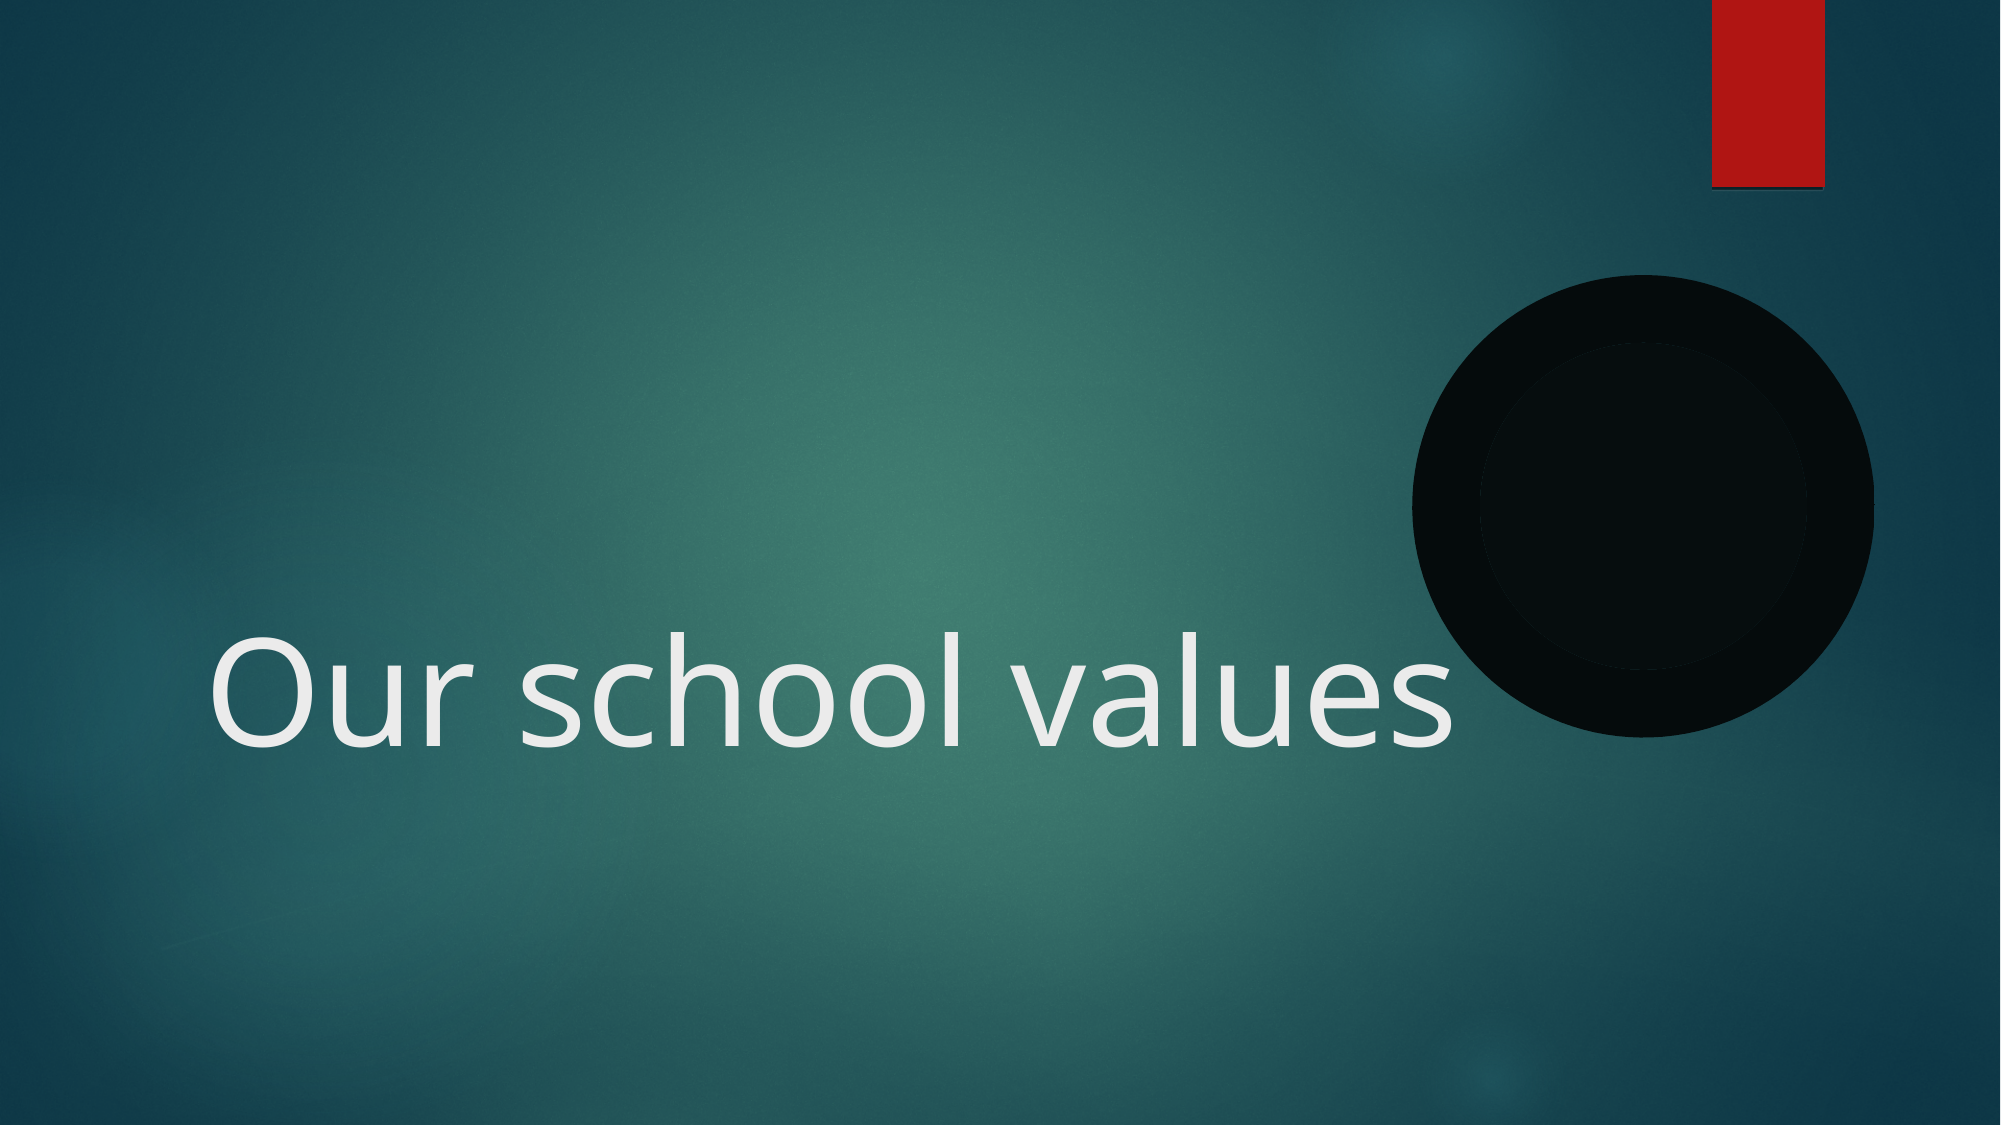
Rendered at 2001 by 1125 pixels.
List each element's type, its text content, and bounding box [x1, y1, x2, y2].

title Our school values [189, 237, 1638, 784]
